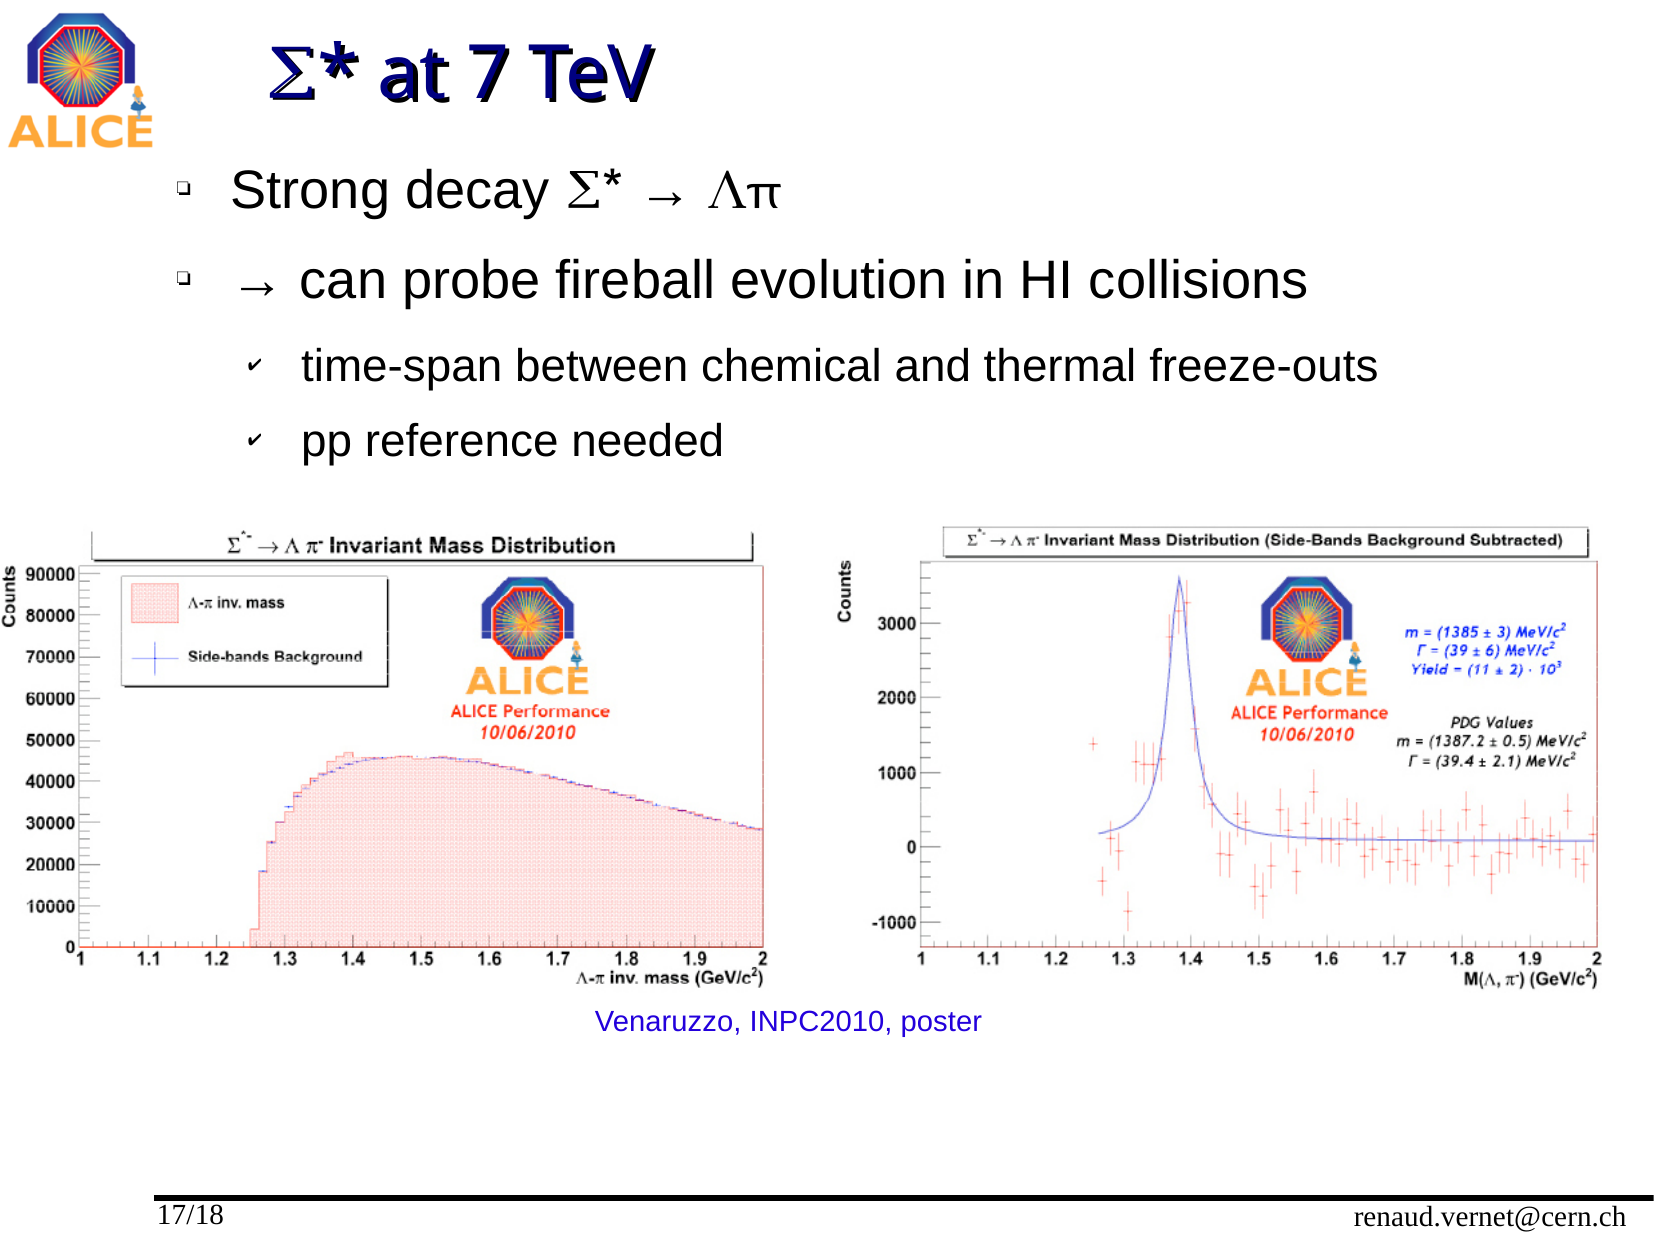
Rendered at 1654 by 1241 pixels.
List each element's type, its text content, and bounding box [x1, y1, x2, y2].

picture [0, 524, 769, 993]
picture [832, 524, 1602, 993]
title * at 7 TeV [265, 16, 1589, 122]
list Strong decay * →  → can probe fireball evolution in HI collisions time-span between chemical and thermal freeze-outs pp reference needed [159, 159, 1625, 978]
text_box Venaruzzo, INPC2010, poster [580, 998, 999, 1046]
picture [2, 2, 157, 156]
